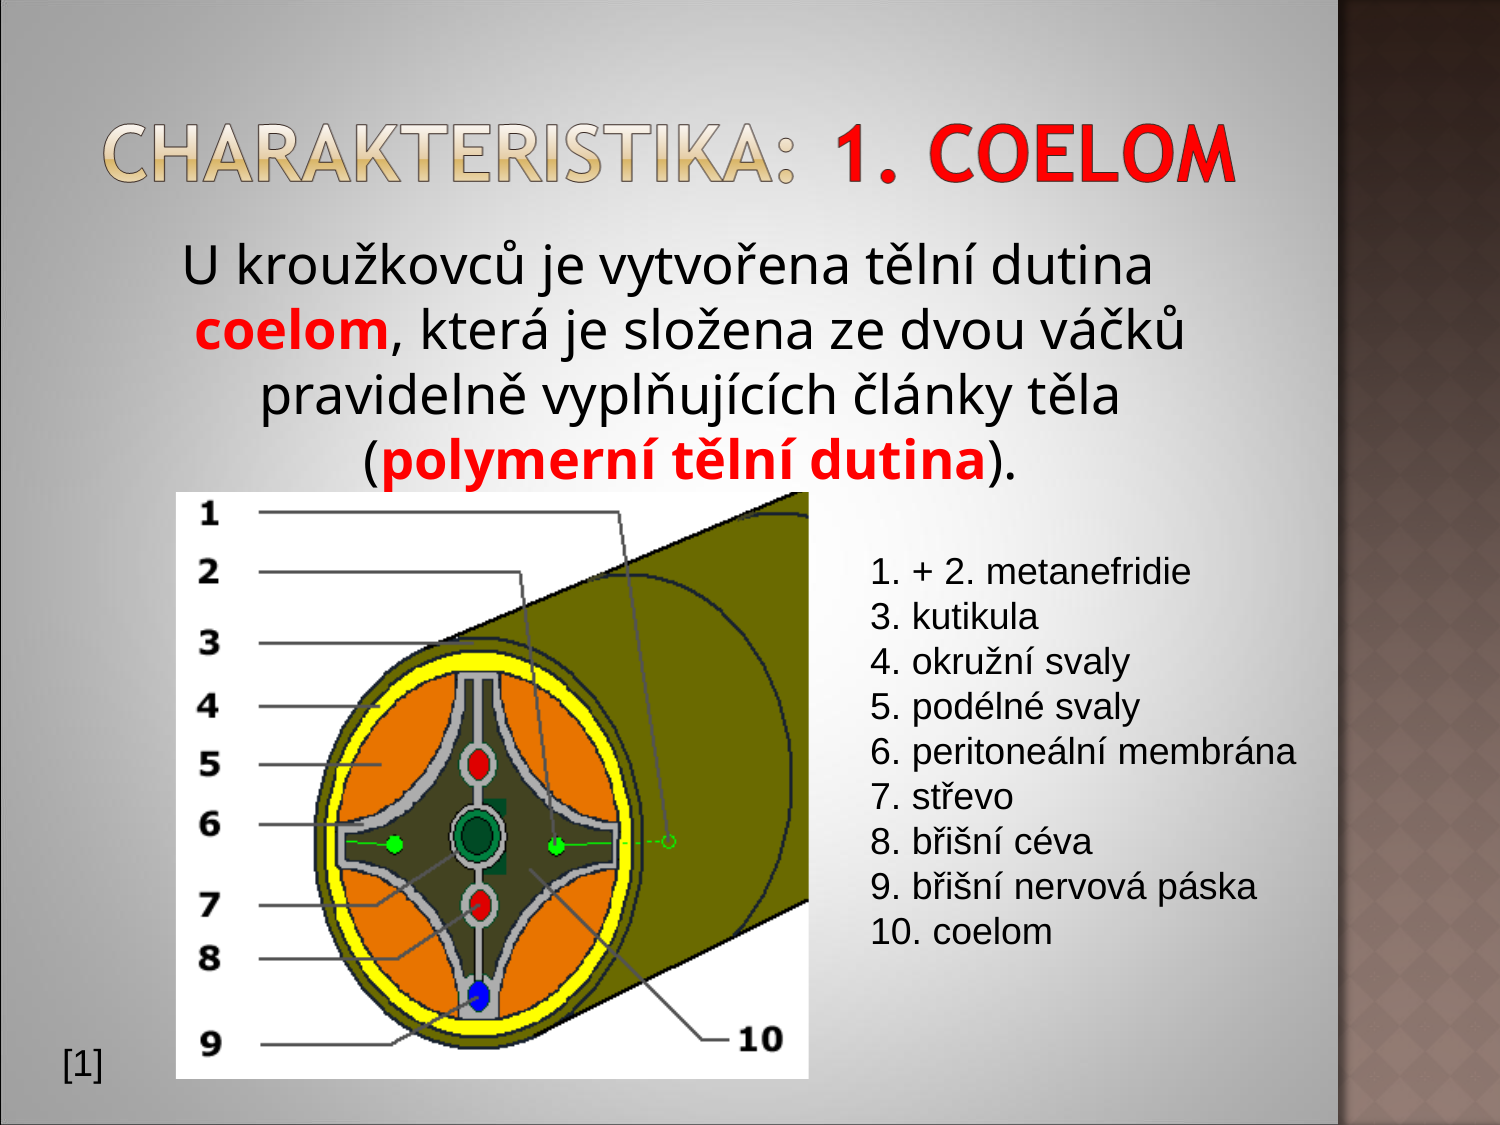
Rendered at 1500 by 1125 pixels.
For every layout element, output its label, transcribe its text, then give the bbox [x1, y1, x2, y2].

text_box 1. + 2. metanefridie 3. kutikula 4. okružní svaly 5. podélné svaly 6. peritoneální membrána 7. střevo 8. břišní céva 9. břišní nervová páska 10. coelom [855, 538, 1353, 960]
list U kroužkovců je vytvořena tělní dutina coelom, která je složena ze dvou váčků pravidelně vyplňujících články těla (polymerní tělní dutina). [75, 222, 1263, 1060]
text_box [53, 52, 1285, 201]
picture [0, 0, 1500, 1125]
text_box [1] [47, 1031, 119, 1125]
